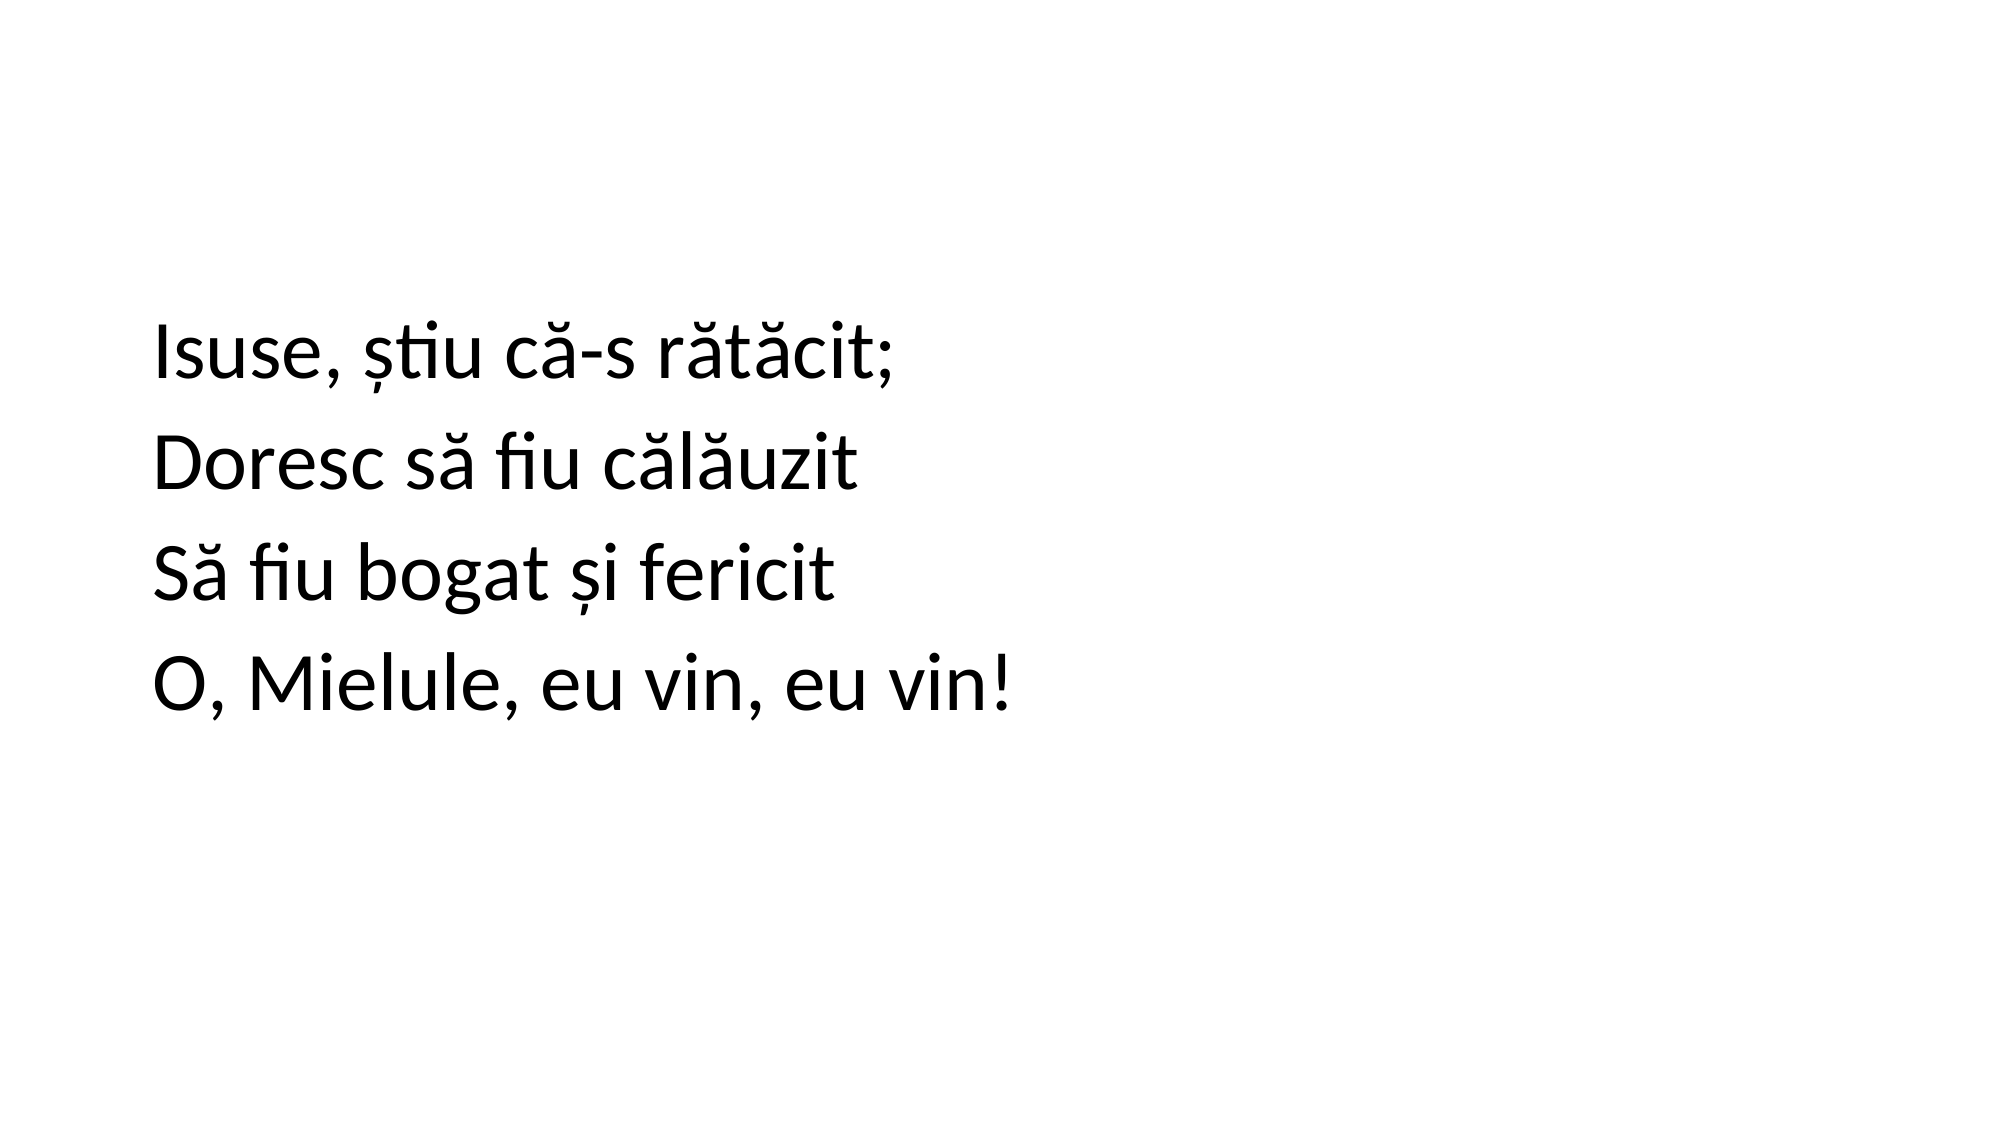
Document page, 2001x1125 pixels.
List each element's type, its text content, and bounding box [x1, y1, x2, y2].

list Isuse, știu că-s rătăcit; Doresc să fiu călăuzit Să fiu bogat și fericit O, Mielule, eu vin, eu vin! [137, 299, 1863, 1014]
